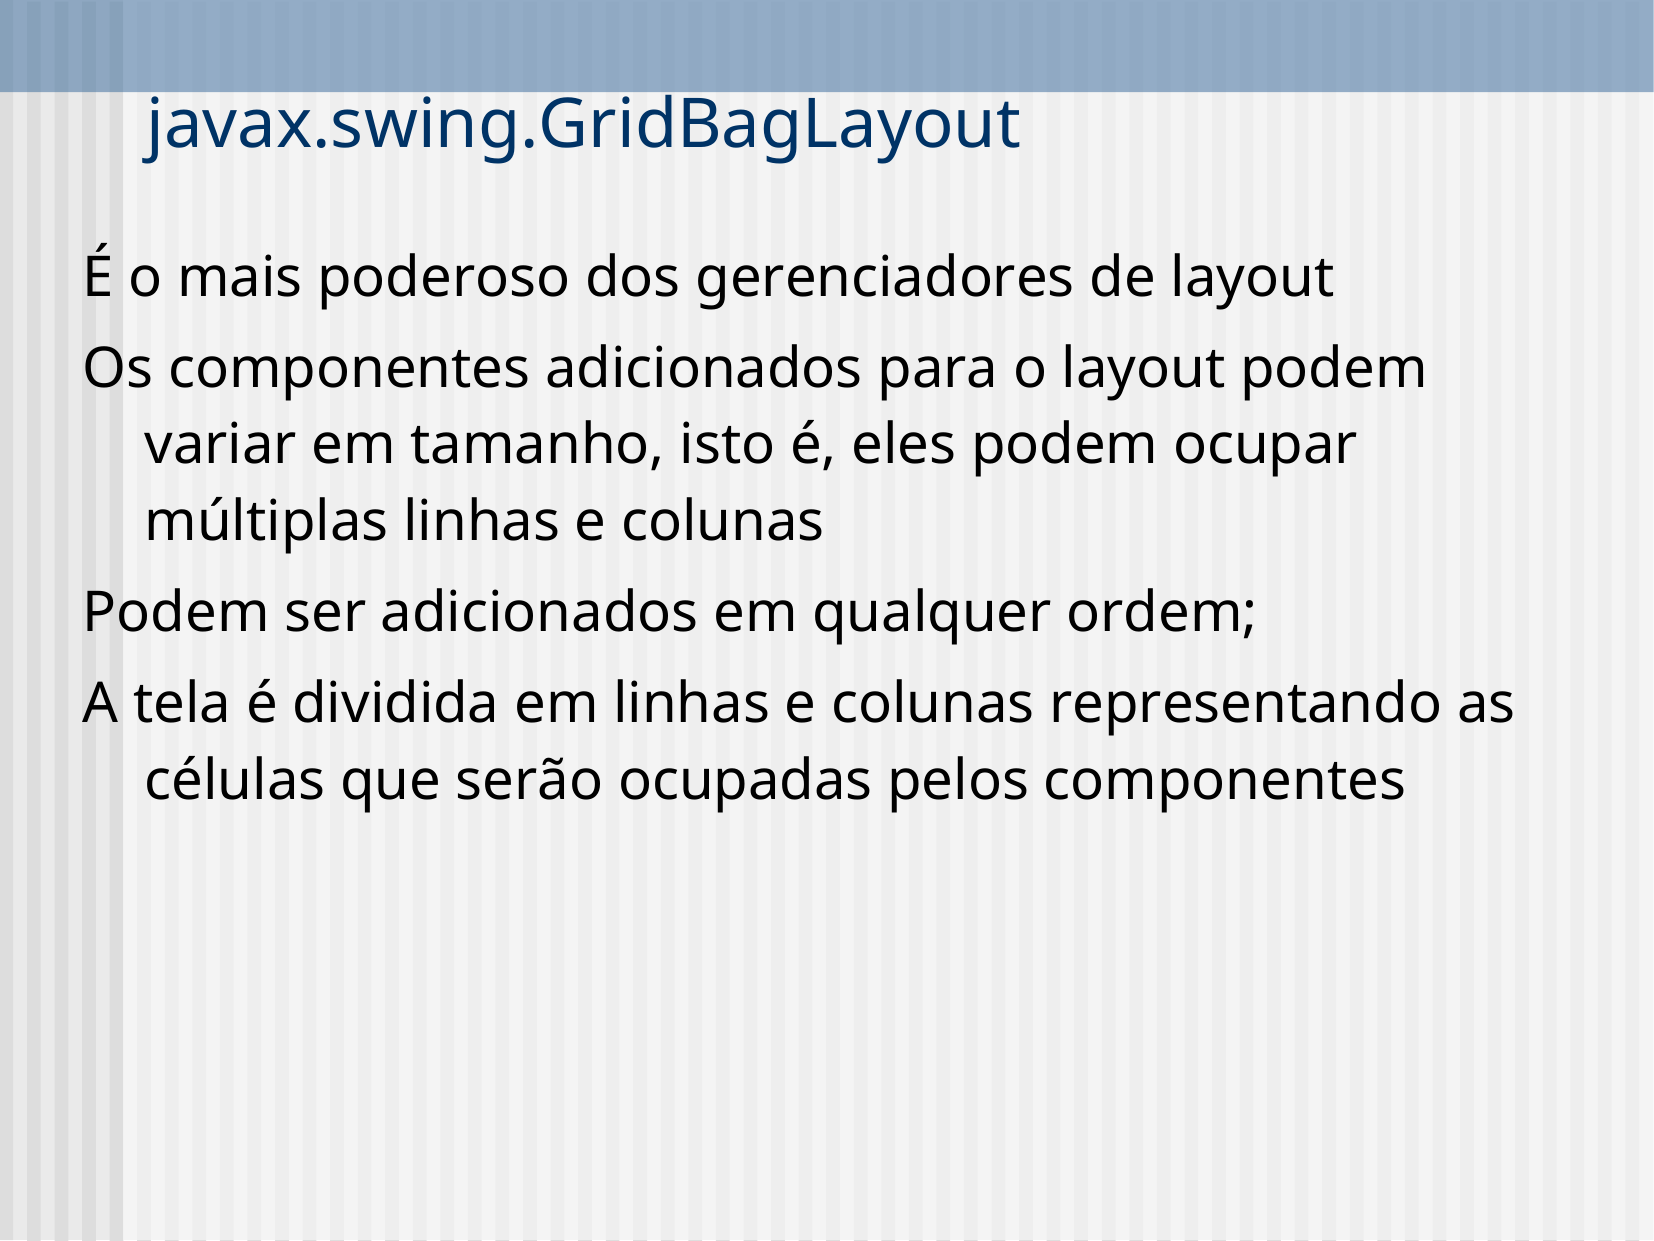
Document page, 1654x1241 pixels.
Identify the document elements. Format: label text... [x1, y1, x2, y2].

title javax.swing.GridBagLayout [146, 36, 1536, 204]
list É o mais poderoso dos gerenciadores de layout Os componentes adicionados para o layout podem variar em tamanho, isto é, eles podem ocupar múltiplas linhas e colunas Podem ser adicionados em qualquer ordem; A tela é dividida em linhas e colunas representando as células que serão ocupadas pelos componentes [82, 236, 1571, 1094]
